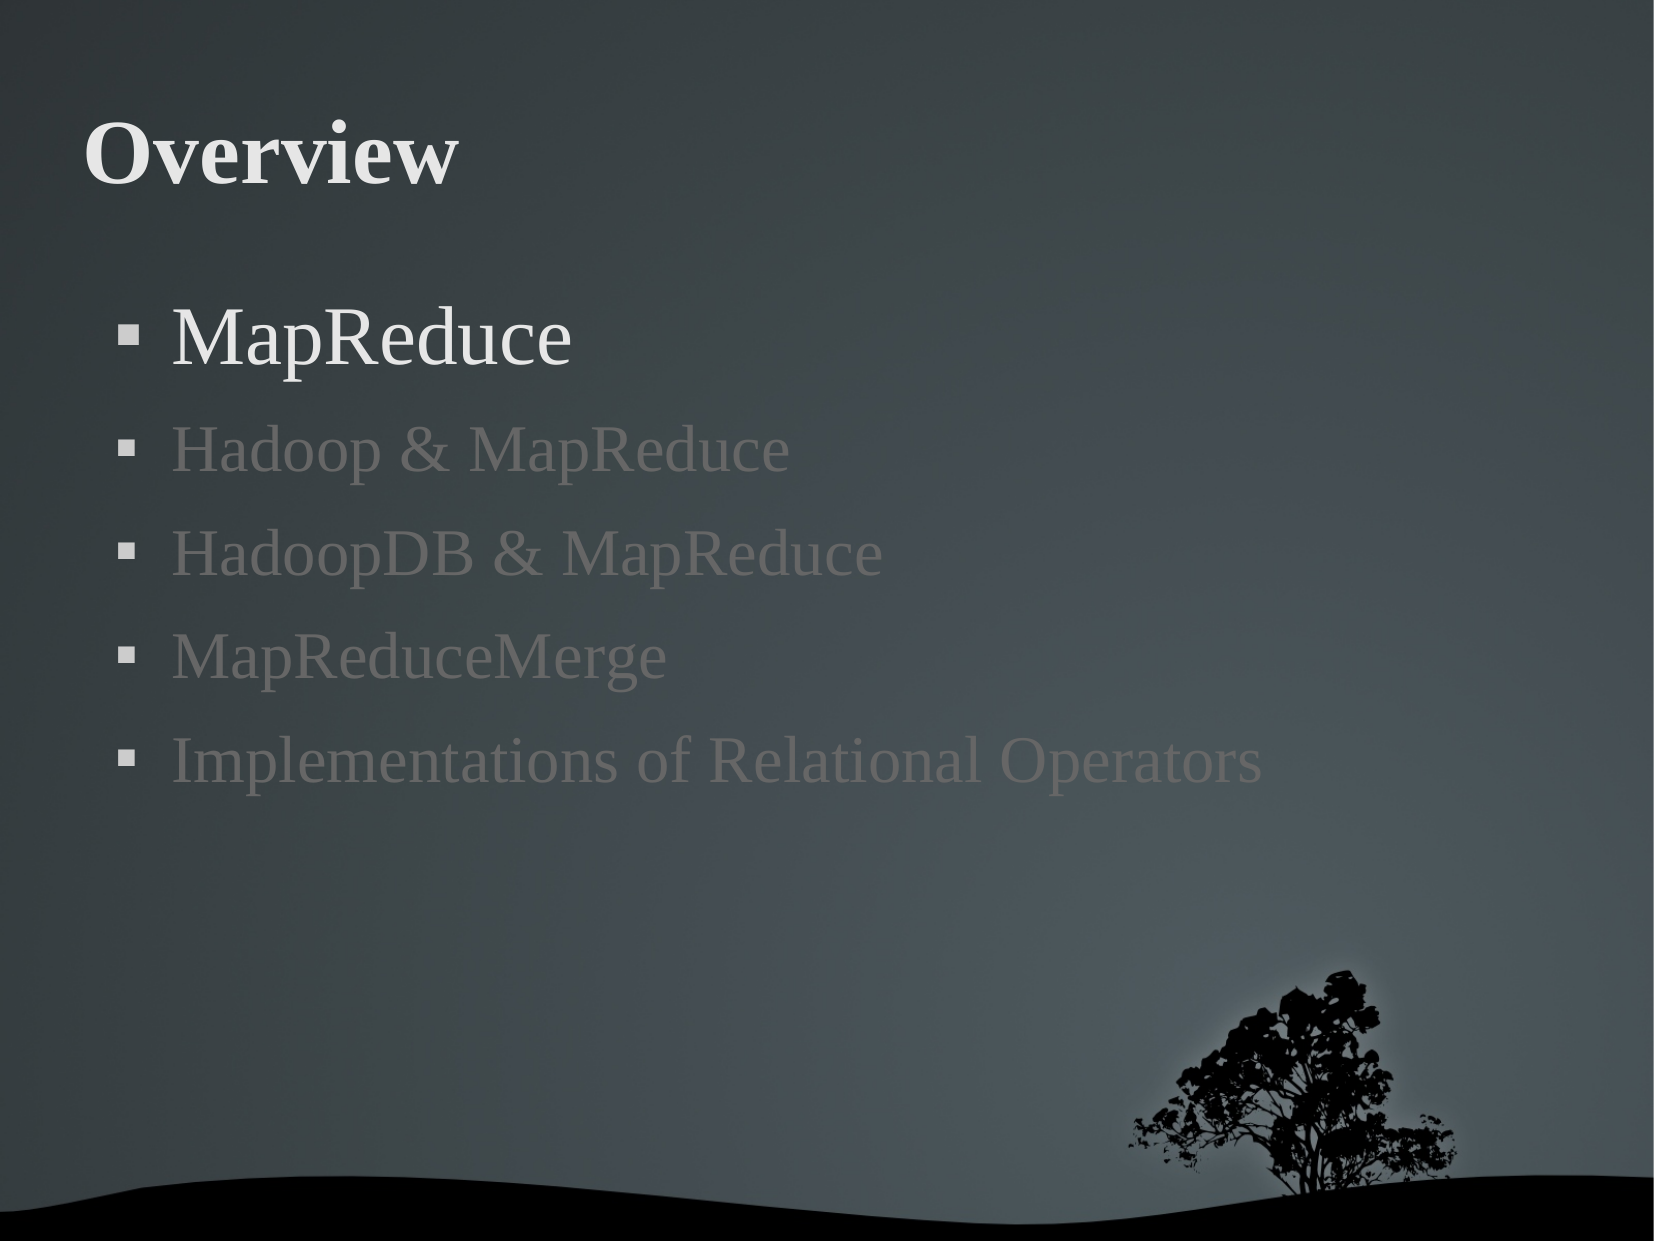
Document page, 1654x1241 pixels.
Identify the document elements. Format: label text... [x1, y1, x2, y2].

list MapReduce Hadoop & MapReduce HadoopDB & MapReduce MapReduceMerge Implementations of Relational Operators [82, 290, 1571, 1094]
title Overview [82, 56, 1571, 250]
picture [0, 0, 1654, 1241]
